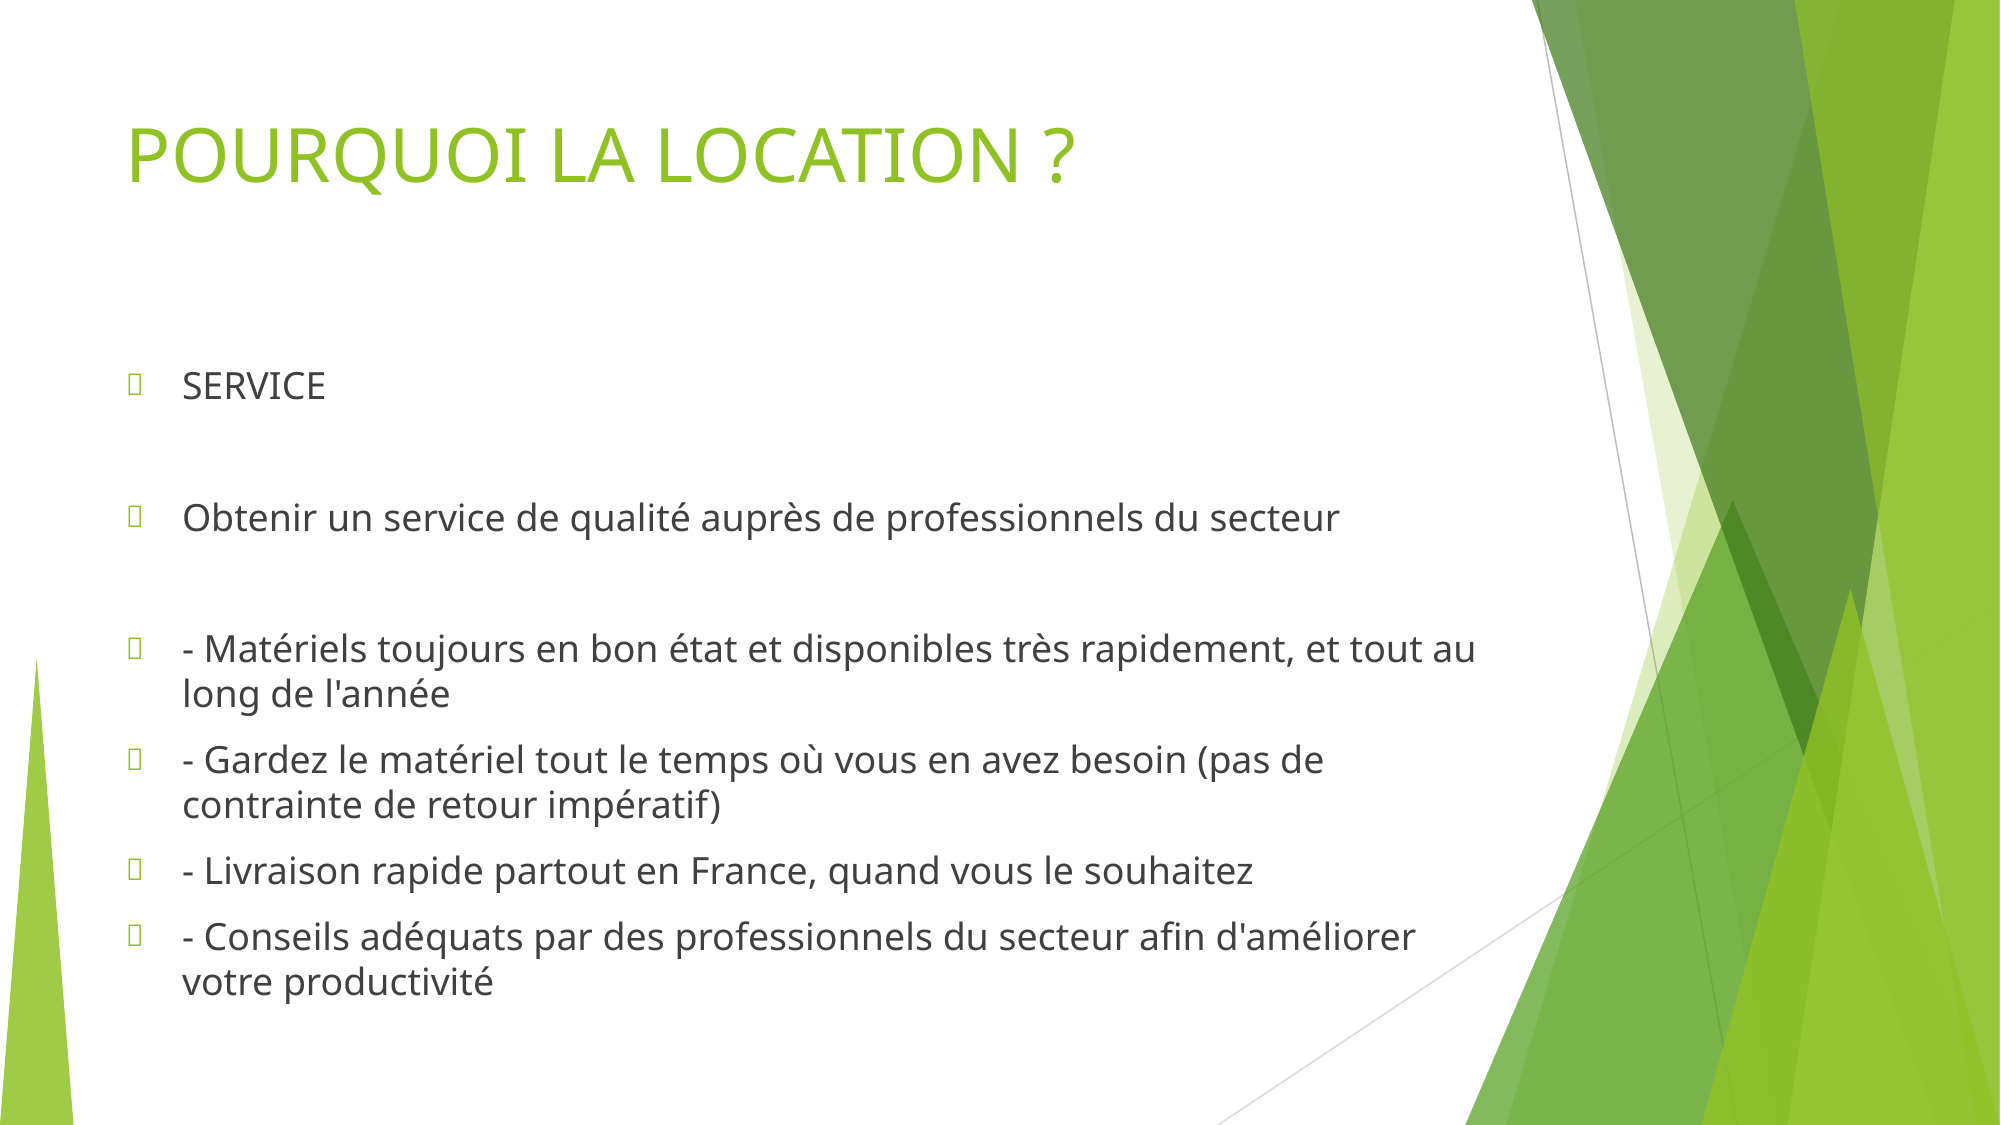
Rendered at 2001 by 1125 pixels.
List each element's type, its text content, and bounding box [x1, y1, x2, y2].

title POURQUOI LA LOCATION ? [111, 99, 1522, 317]
list SERVICE Obtenir un service de qualité auprès de professionnels du secteur - Matériels toujours en bon état et disponibles très rapidement, et tout au long de l'année - Gardez le matériel tout le temps où vous en avez besoin (pas de contrainte de retour impératif) - Livraison rapide partout en France, quand vous le souhaitez - Conseils adéquats par des professionnels du secteur afin d'améliorer votre productivité [111, 354, 1522, 1089]
